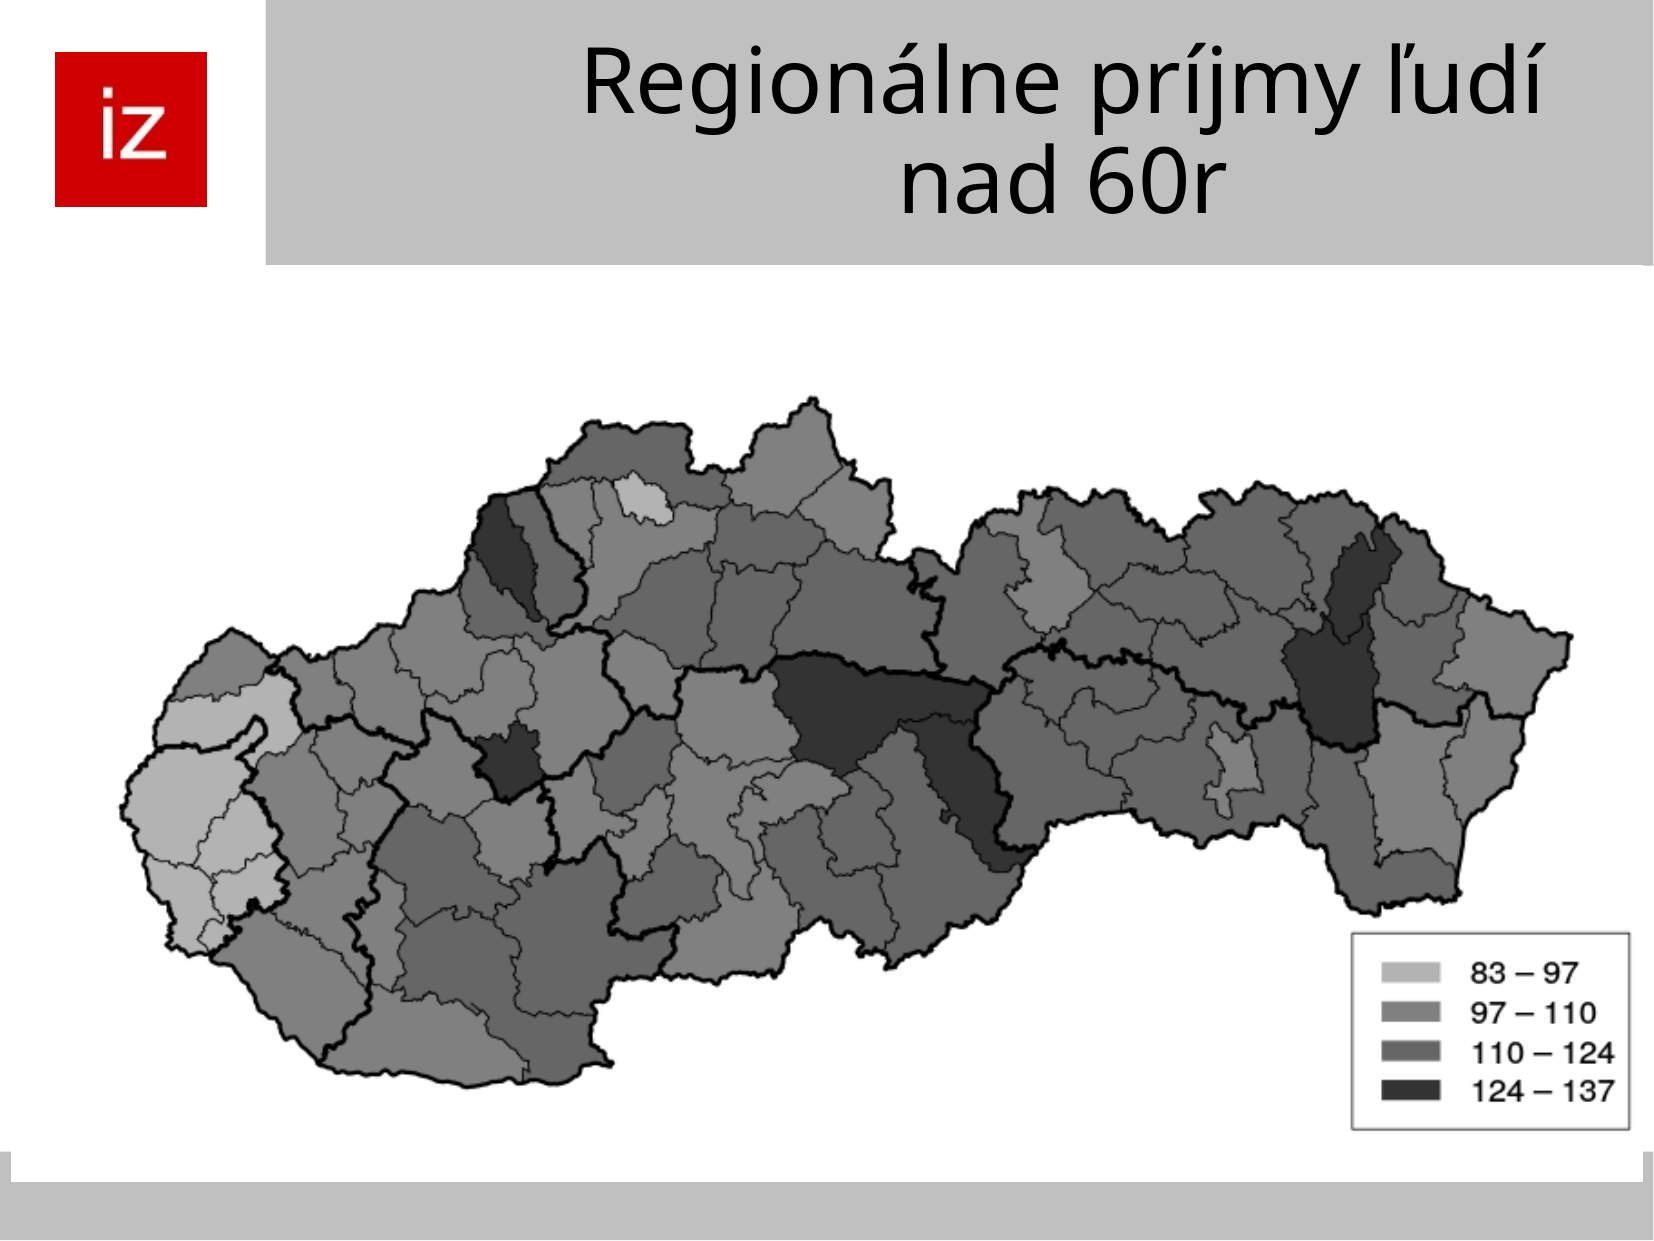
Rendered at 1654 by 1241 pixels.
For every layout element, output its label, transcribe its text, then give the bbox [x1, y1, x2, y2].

title Regionálne príjmy ľudí nad 60r [561, 29, 1565, 237]
picture [11, 265, 1643, 1182]
picture [55, 52, 207, 207]
